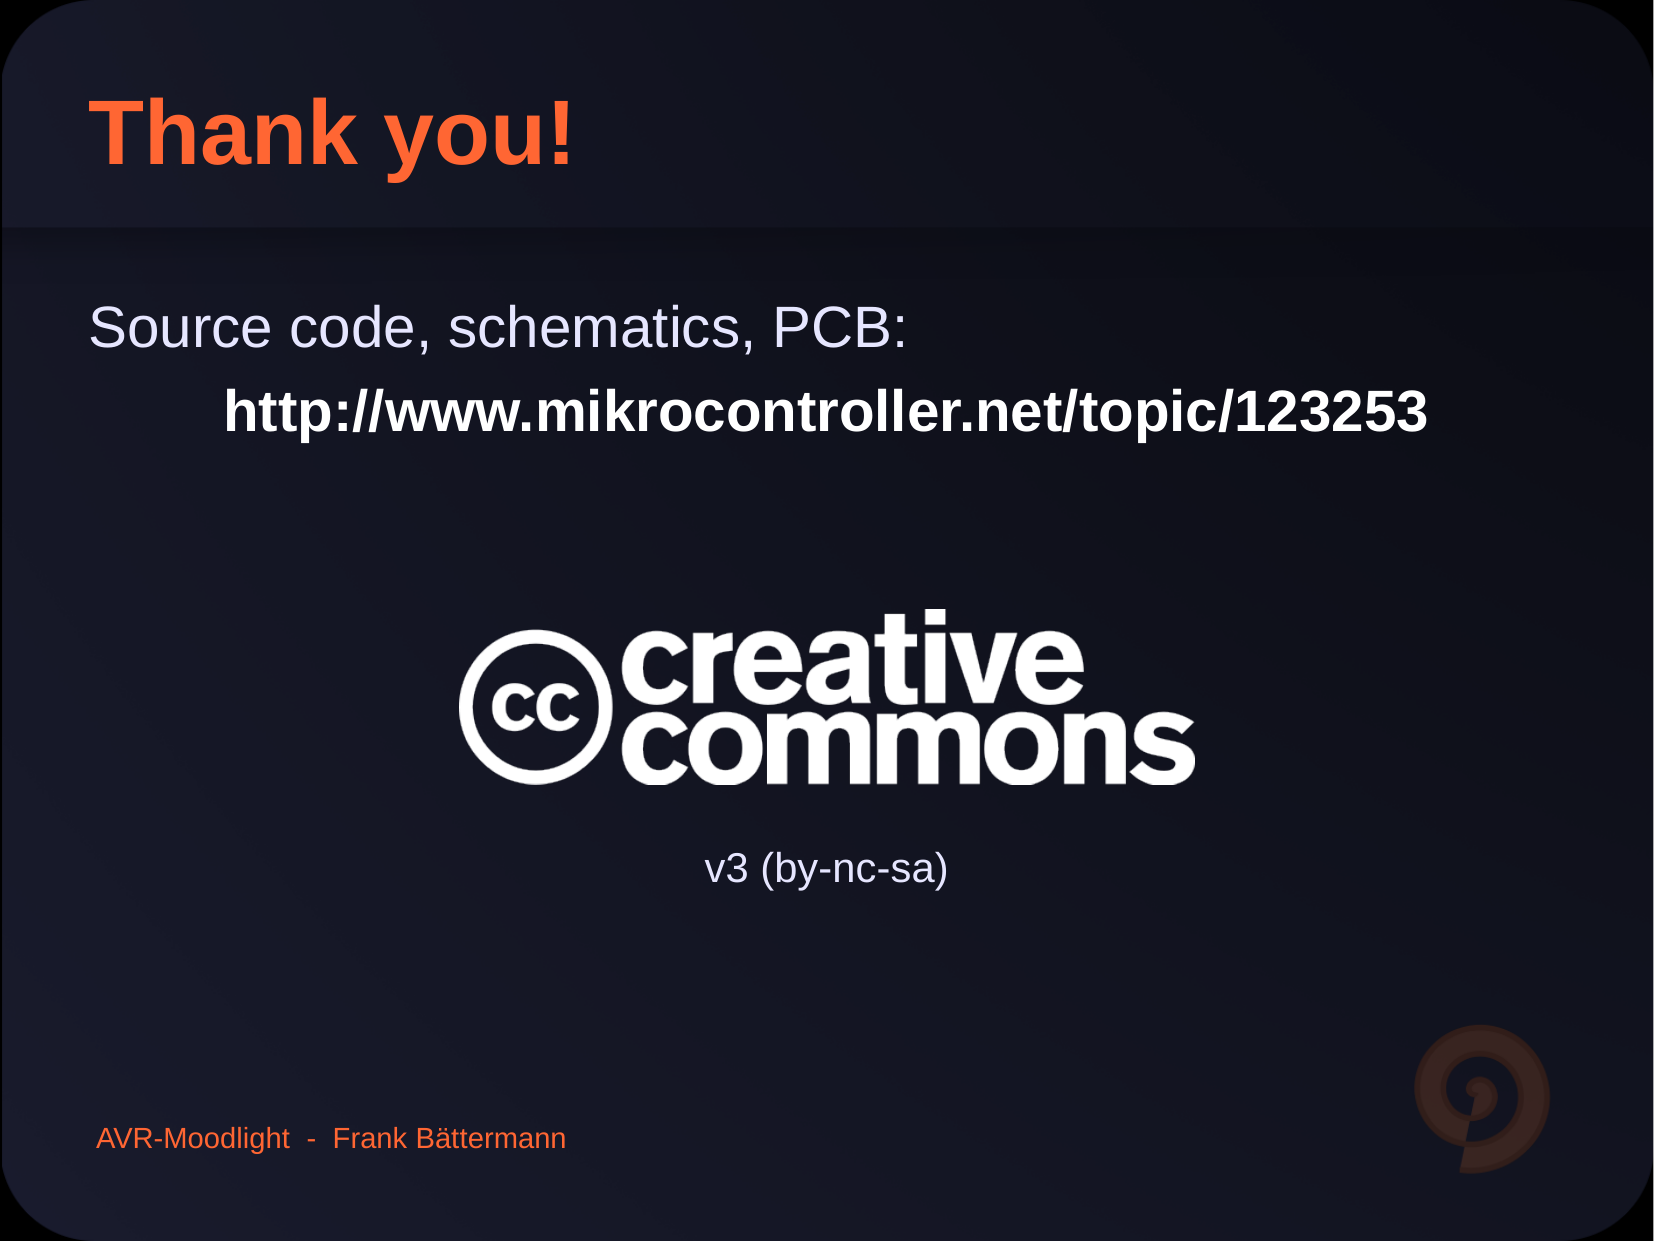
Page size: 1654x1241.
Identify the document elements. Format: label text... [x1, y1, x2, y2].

title Thank you! [88, 59, 1565, 207]
picture [0, 0, 1654, 1241]
list Source code, schematics, PCB: http://www.mikrocontroller.net/topic/123253 v3 (by-nc-sa) [88, 295, 1565, 1182]
